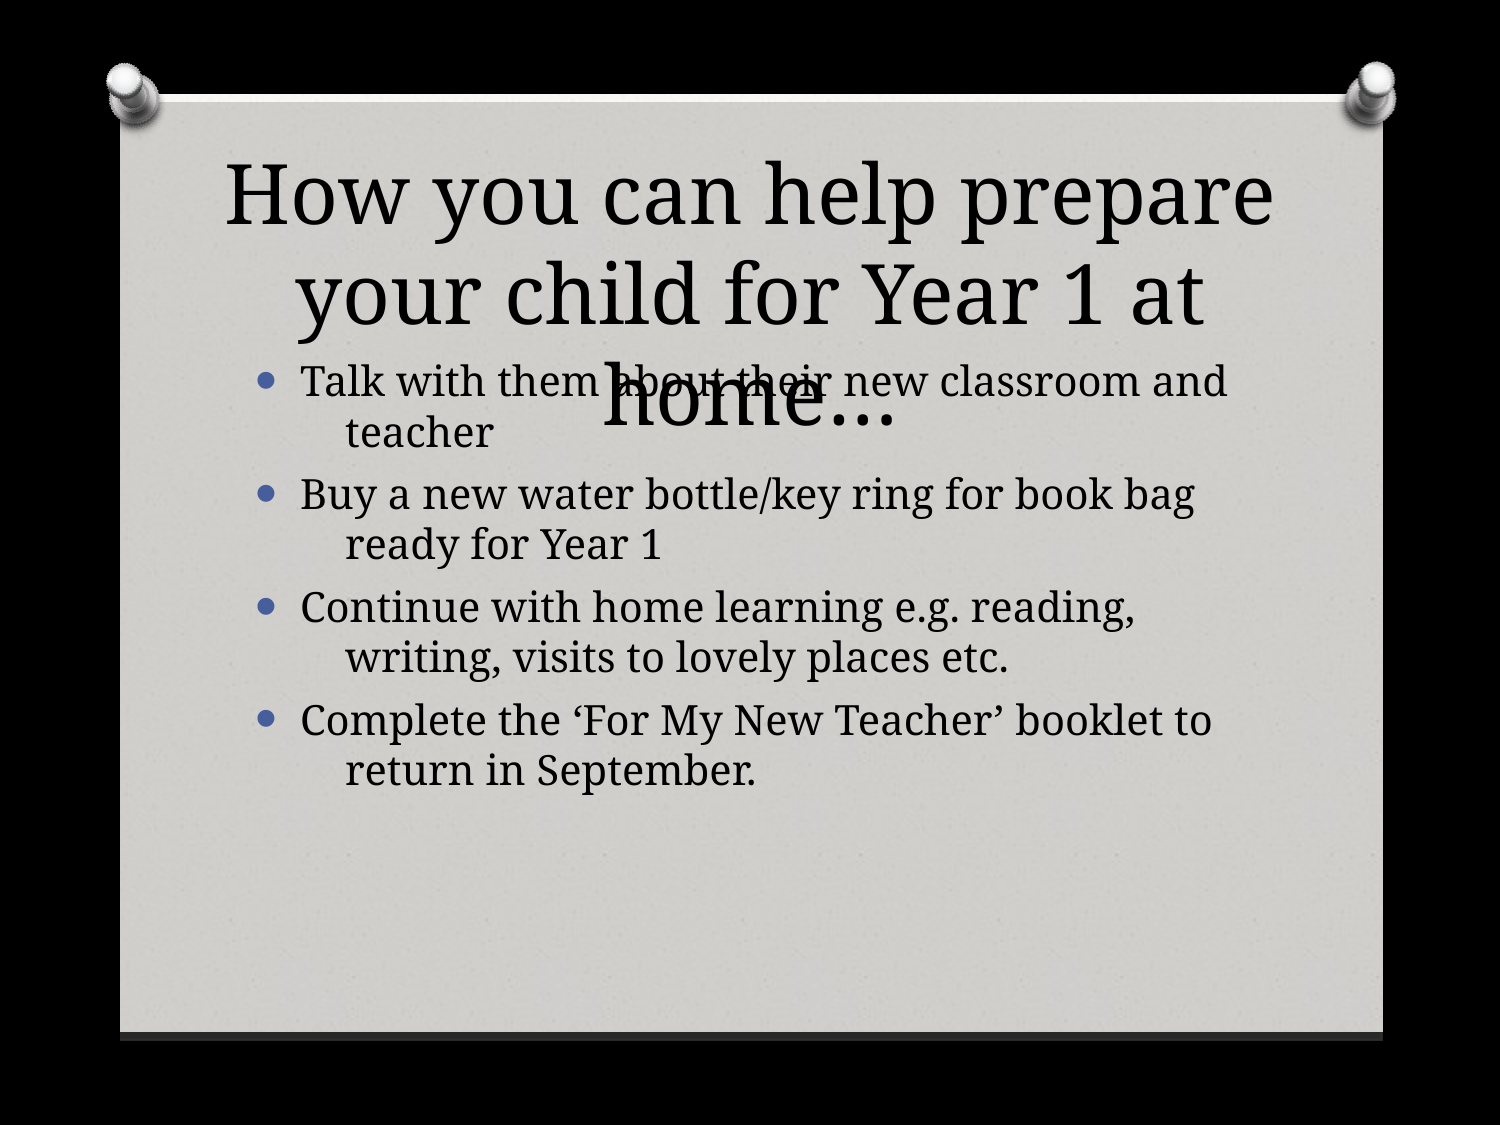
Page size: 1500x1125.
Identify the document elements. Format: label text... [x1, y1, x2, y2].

list Talk with them about their new classroom and teacher Buy a new water bottle/key ring for book bag ready for Year 1 Continue with home learning e.g. reading, writing, visits to lovely places etc. Complete the ‘For My New Teacher’ booklet to return in September. [240, 347, 1257, 917]
title How you can help prepare your child for Year 1 at home… [179, 134, 1323, 332]
